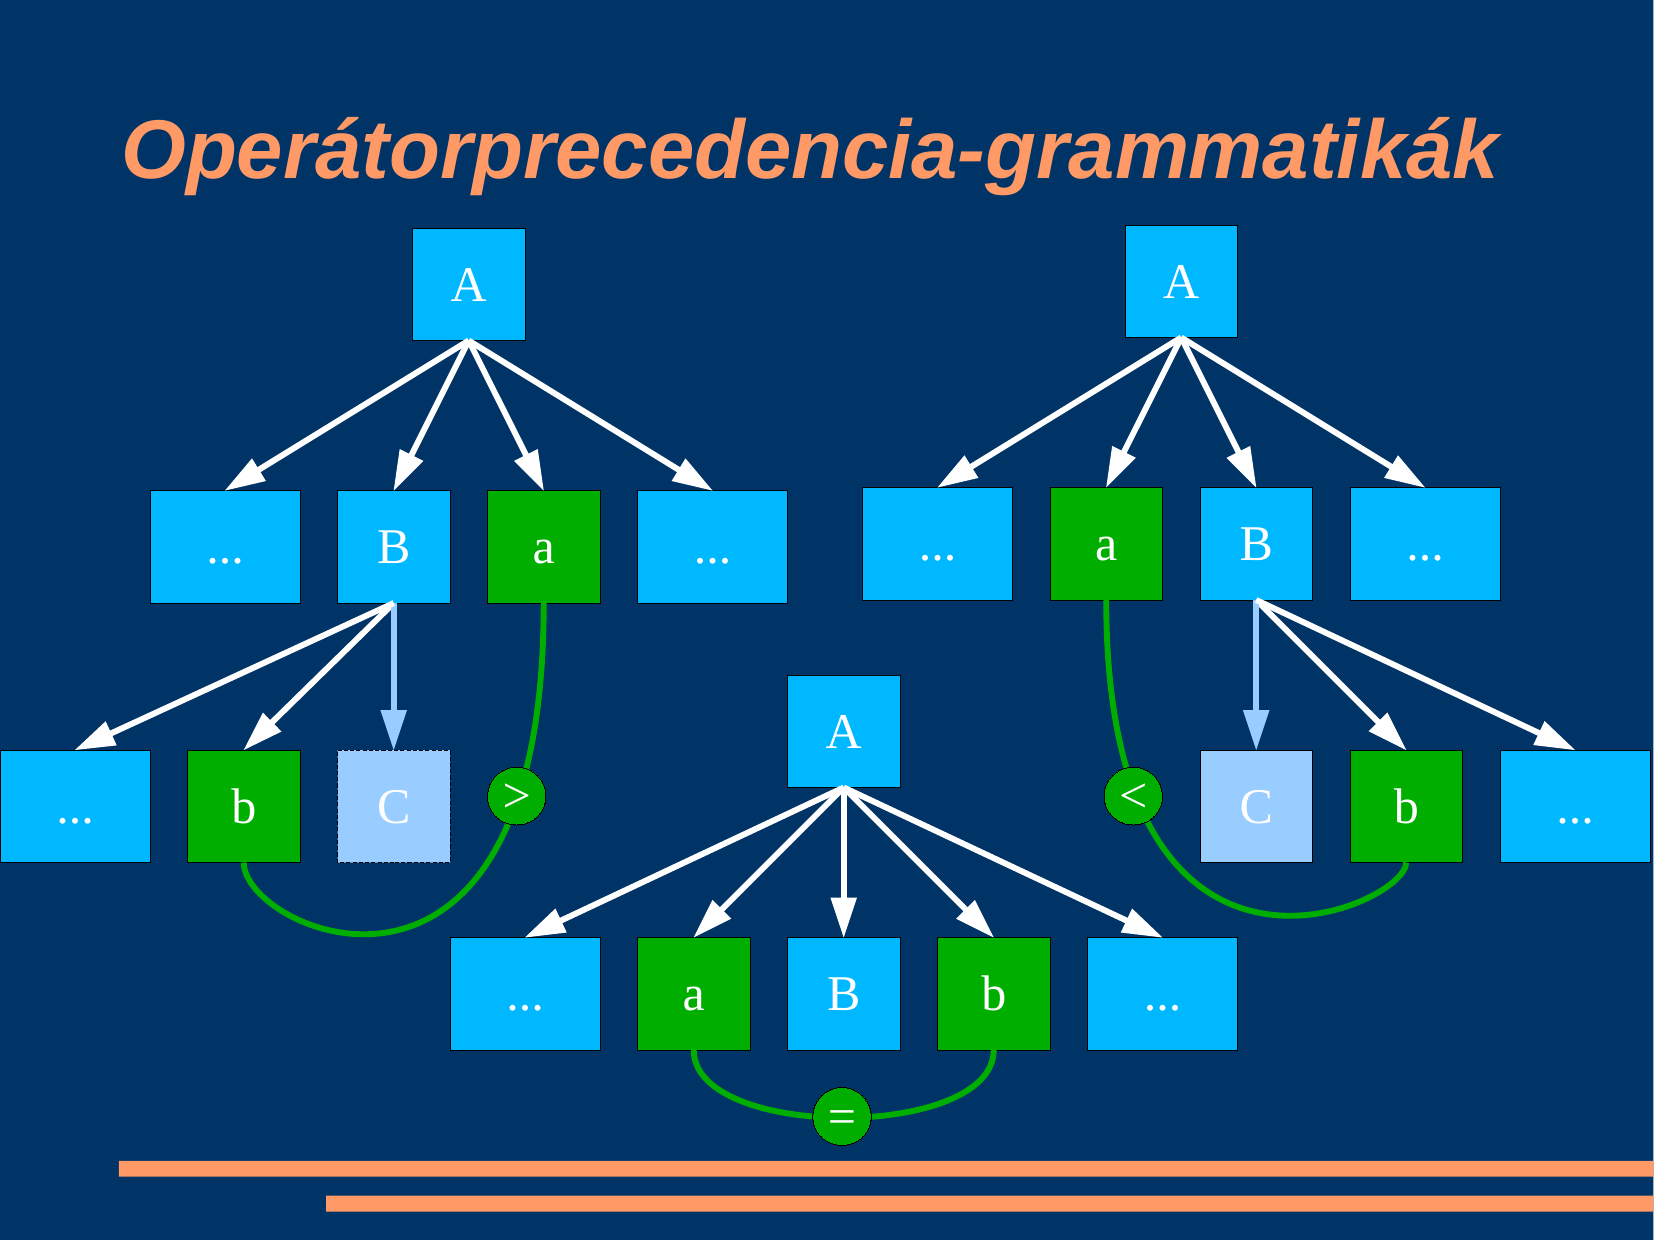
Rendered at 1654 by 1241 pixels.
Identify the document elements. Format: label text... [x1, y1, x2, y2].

text_box C [337, 750, 451, 863]
text_box a [637, 937, 751, 1051]
text_box ... [1350, 487, 1501, 601]
text_box ... [450, 937, 601, 1051]
text_box = [812, 1087, 872, 1146]
text_box > [487, 767, 546, 826]
text_box B [787, 937, 901, 1051]
text_box B [337, 490, 451, 604]
text_box b [937, 937, 1051, 1051]
text_box A [787, 675, 901, 788]
text_box ... [1087, 937, 1238, 1051]
title Operátorprecedencia-grammatikák [121, 46, 1534, 254]
text_box B [1200, 487, 1313, 601]
text_box ... [862, 487, 1013, 601]
text_box b [1350, 750, 1463, 863]
text_box A [412, 228, 526, 341]
text_box a [1050, 487, 1163, 601]
text_box ... [150, 490, 301, 604]
text_box < [1104, 767, 1163, 826]
text_box ... [1500, 750, 1651, 863]
text_box a [487, 490, 601, 604]
text_box ... [0, 750, 151, 863]
text_box ... [637, 490, 788, 604]
text_box b [187, 750, 301, 863]
text_box C [1200, 750, 1313, 863]
text_box A [1125, 225, 1238, 338]
